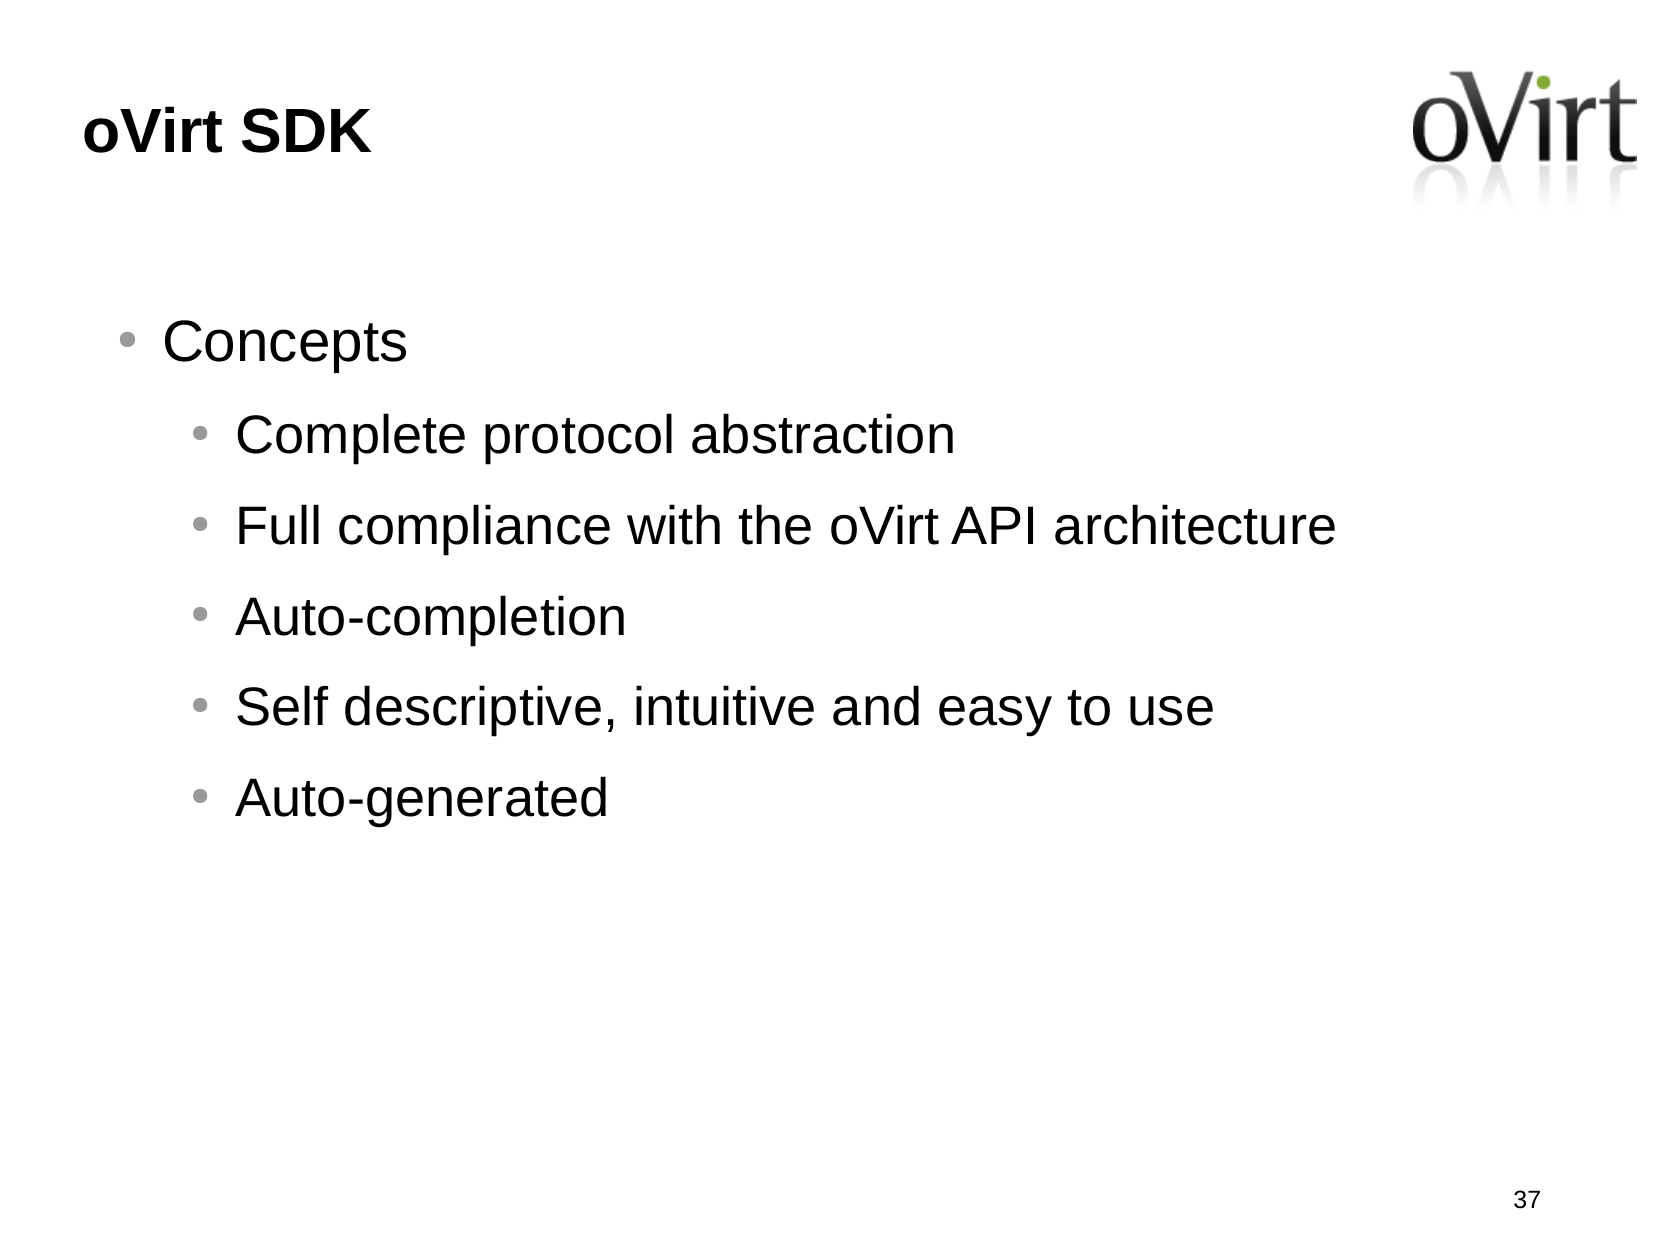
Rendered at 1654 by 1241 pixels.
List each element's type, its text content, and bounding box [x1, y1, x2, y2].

text_box Concepts Complete protocol abstraction Full compliance with the oVirt API architecture Auto-completion Self descriptive, intuitive and easy to use Auto-generated [87, 301, 1576, 840]
title oVirt SDK [82, 37, 1571, 226]
picture [1571, 63, 1637, 212]
